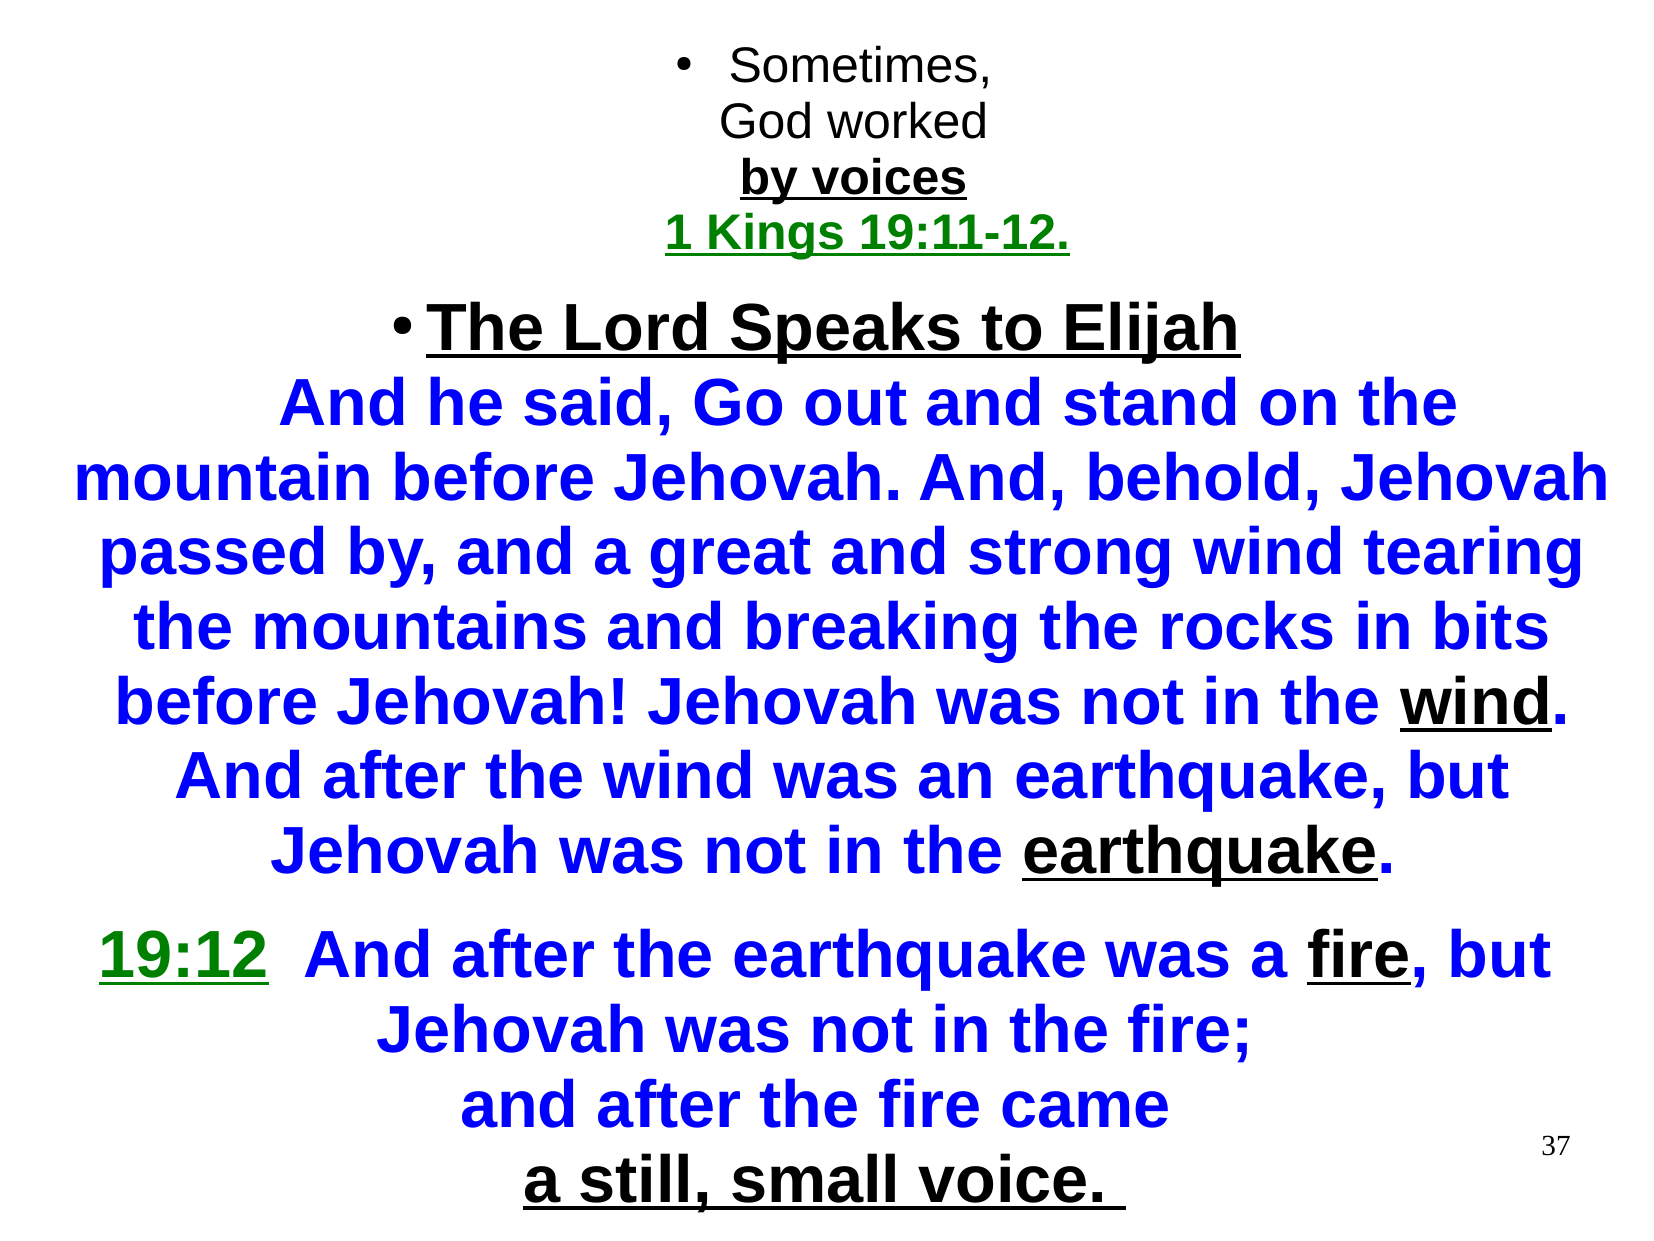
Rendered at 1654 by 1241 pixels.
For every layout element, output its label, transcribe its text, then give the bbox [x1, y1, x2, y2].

list Sometimes, God worked by voices 1 Kings 19:11-12. The Lord Speaks to Elijah And he said, Go out and stand on the mountain before Jehovah. And, behold, Jehovah passed by, and a great and strong wind tearing the mountains and breaking the rocks in bits before Jehovah! Jehovah was not in the wind. And after the wind was an earthquake, but Jehovah was not in the earthquake. 19:12 And after the earthquake was a fire, but Jehovah was not in the fire; and after the fire came a still, small voice. [37, 37, 1613, 1238]
